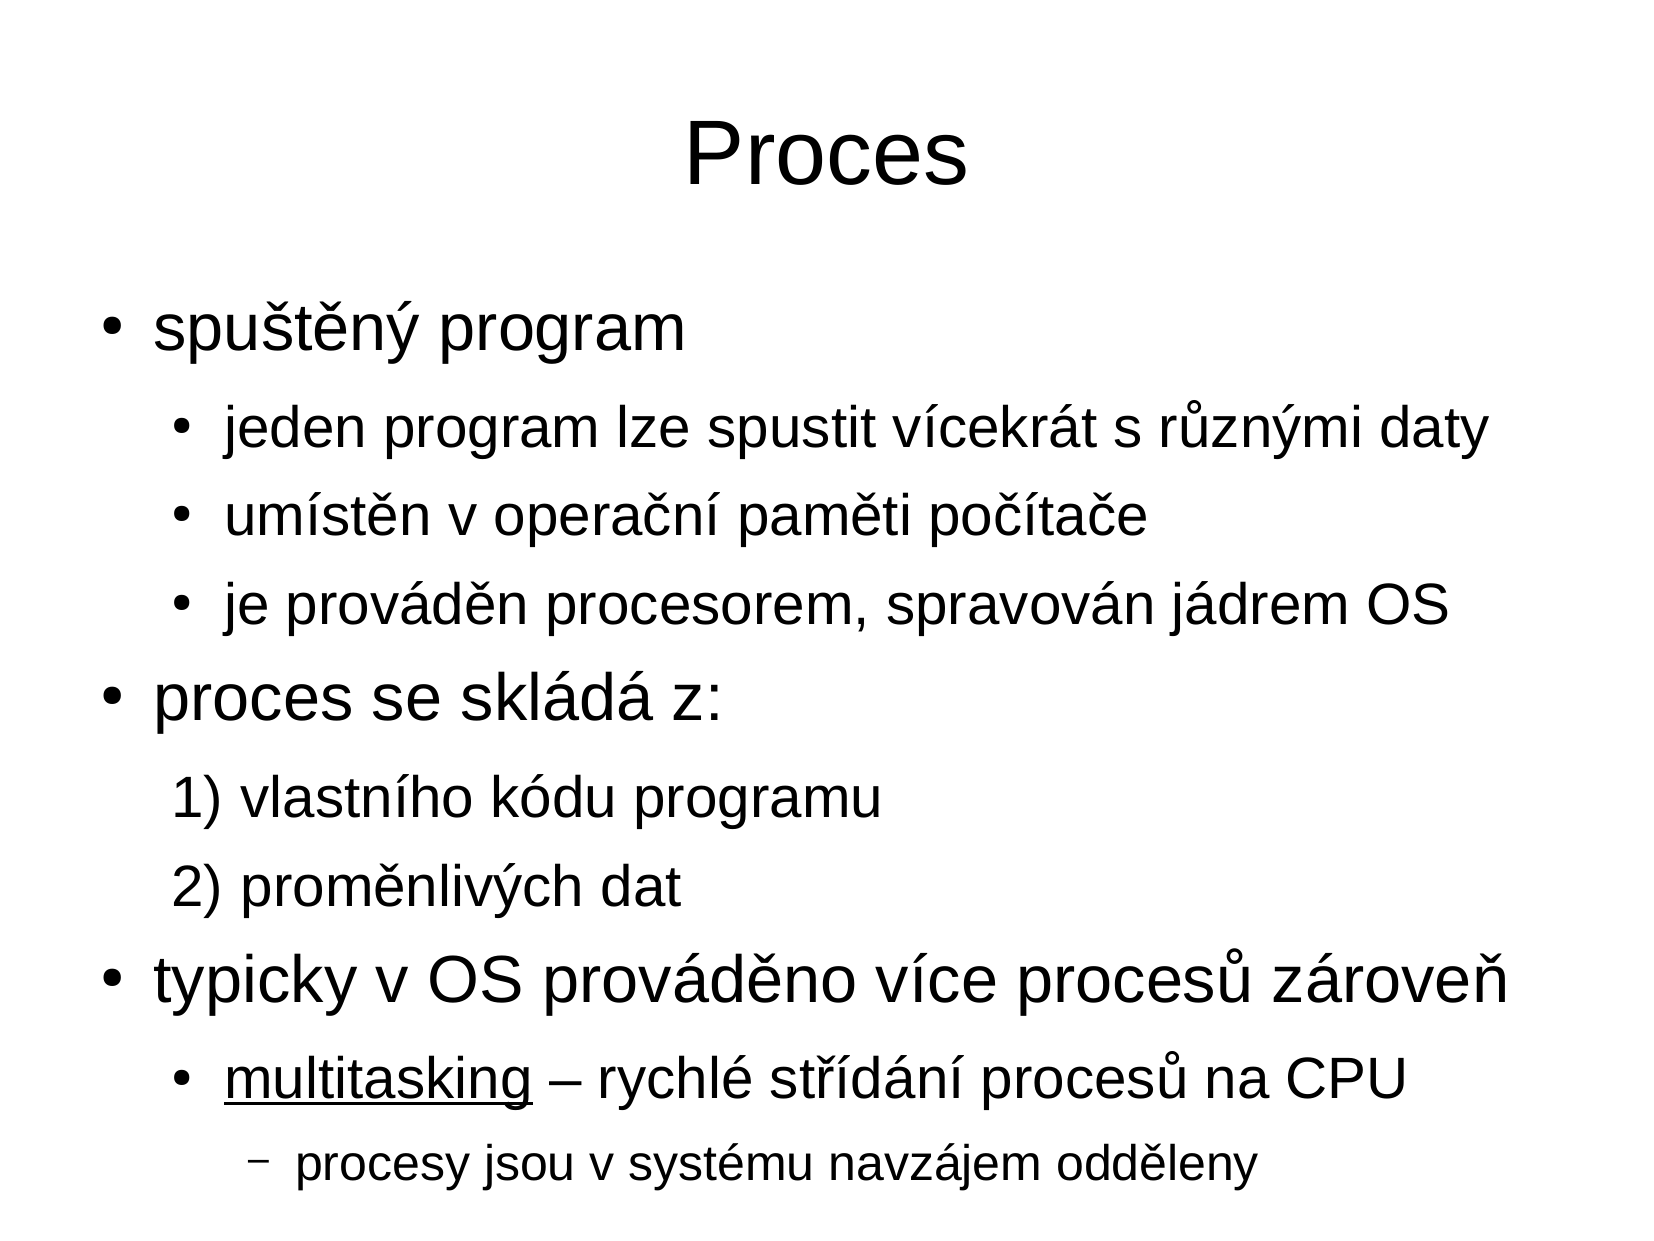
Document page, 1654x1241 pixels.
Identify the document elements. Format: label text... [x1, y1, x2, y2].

title Proces [82, 56, 1571, 250]
list spuštěný program jeden program lze spustit vícekrát s různými daty umístěn v operační paměti počítače je prováděn procesorem, spravován jádrem OS proces se skládá z: vlastního kódu programu proměnlivých dat typicky v OS prováděno více procesů zároveň multitasking – rychlé střídání procesů na CPU procesy jsou v systému navzájem odděleny [82, 290, 1571, 1191]
